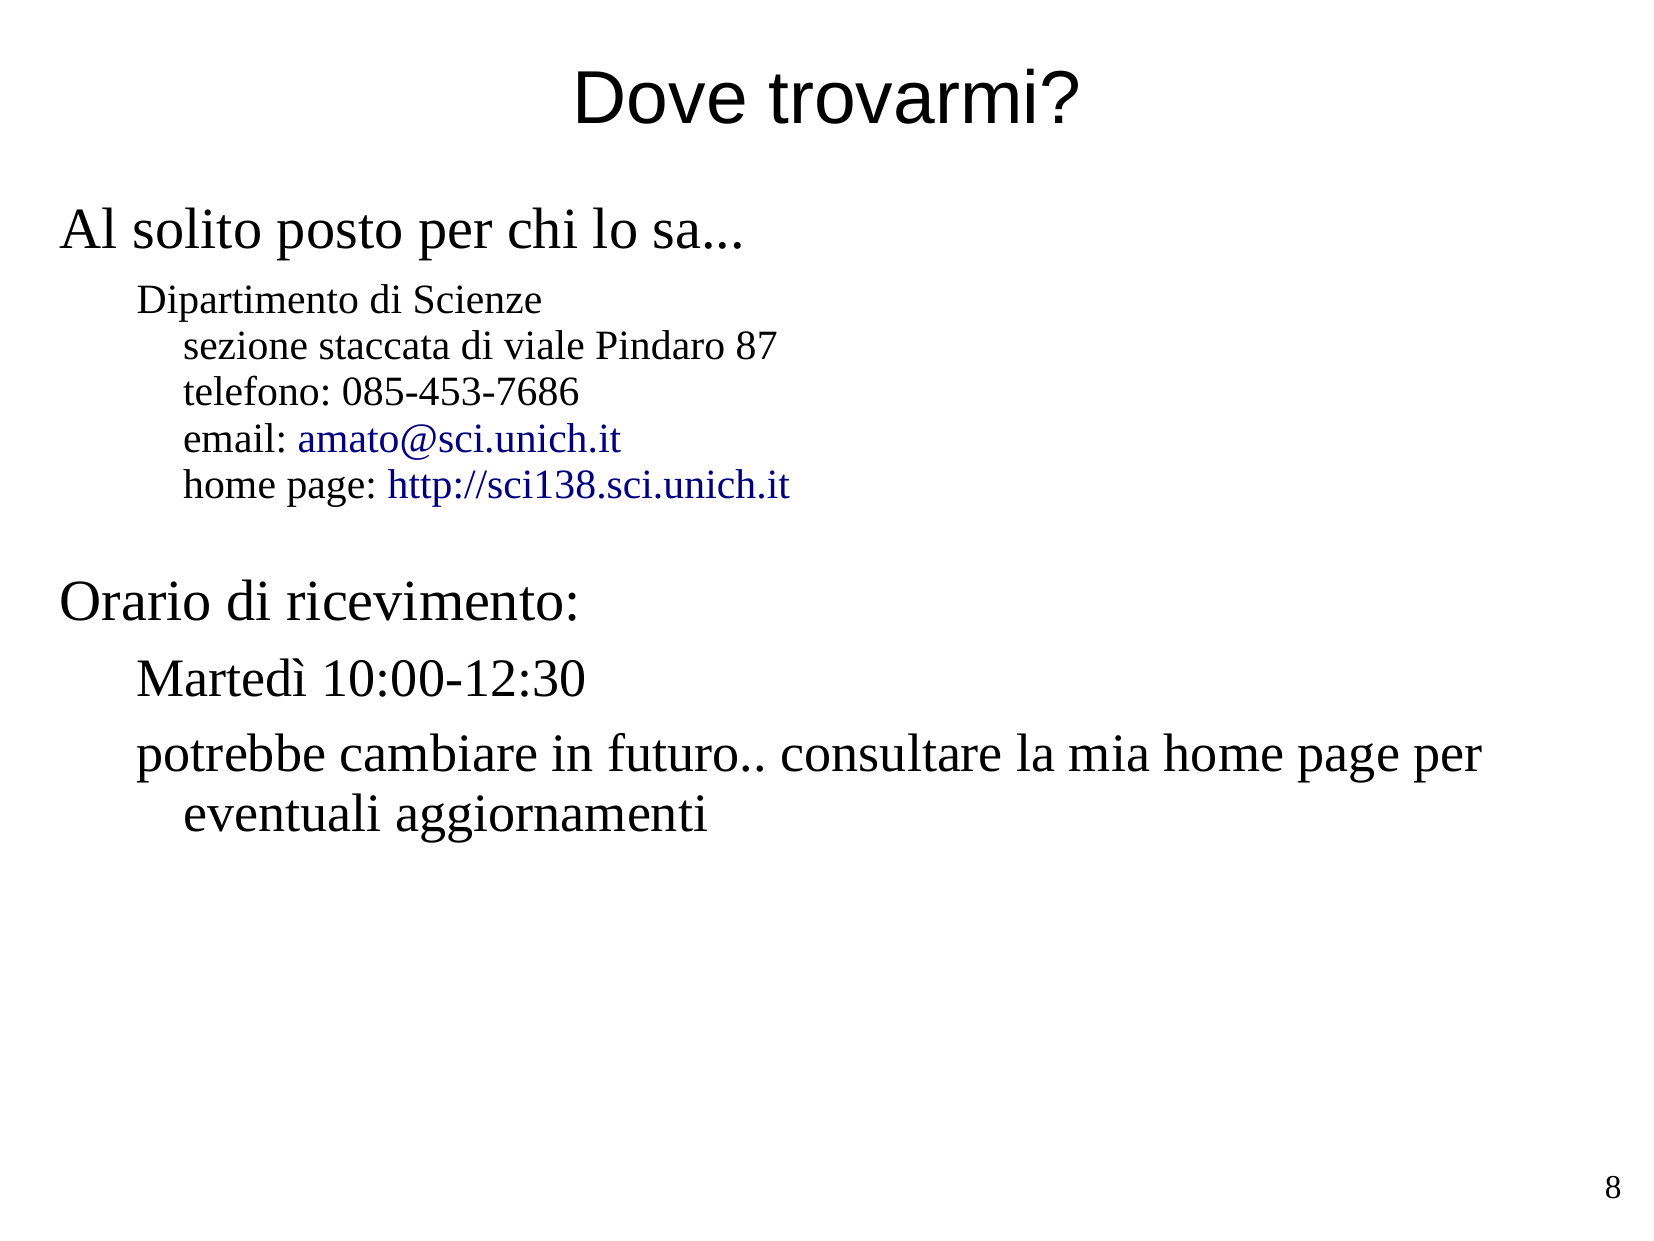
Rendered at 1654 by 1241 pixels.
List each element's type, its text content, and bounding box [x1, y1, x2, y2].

title Dove trovarmi? [37, 30, 1617, 166]
list Al solito posto per chi lo sa... Dipartimento di Scienze sezione staccata di viale Pindaro 87 telefono: 085-453-7686 email: amato@sci.unich.it home page: http://sci138.sci.unich.it Orario di ricevimento: Martedì 10:00-12:30 potrebbe cambiare in futuro.. consultare la mia home page per eventuali aggiornamenti [42, 196, 1612, 1187]
